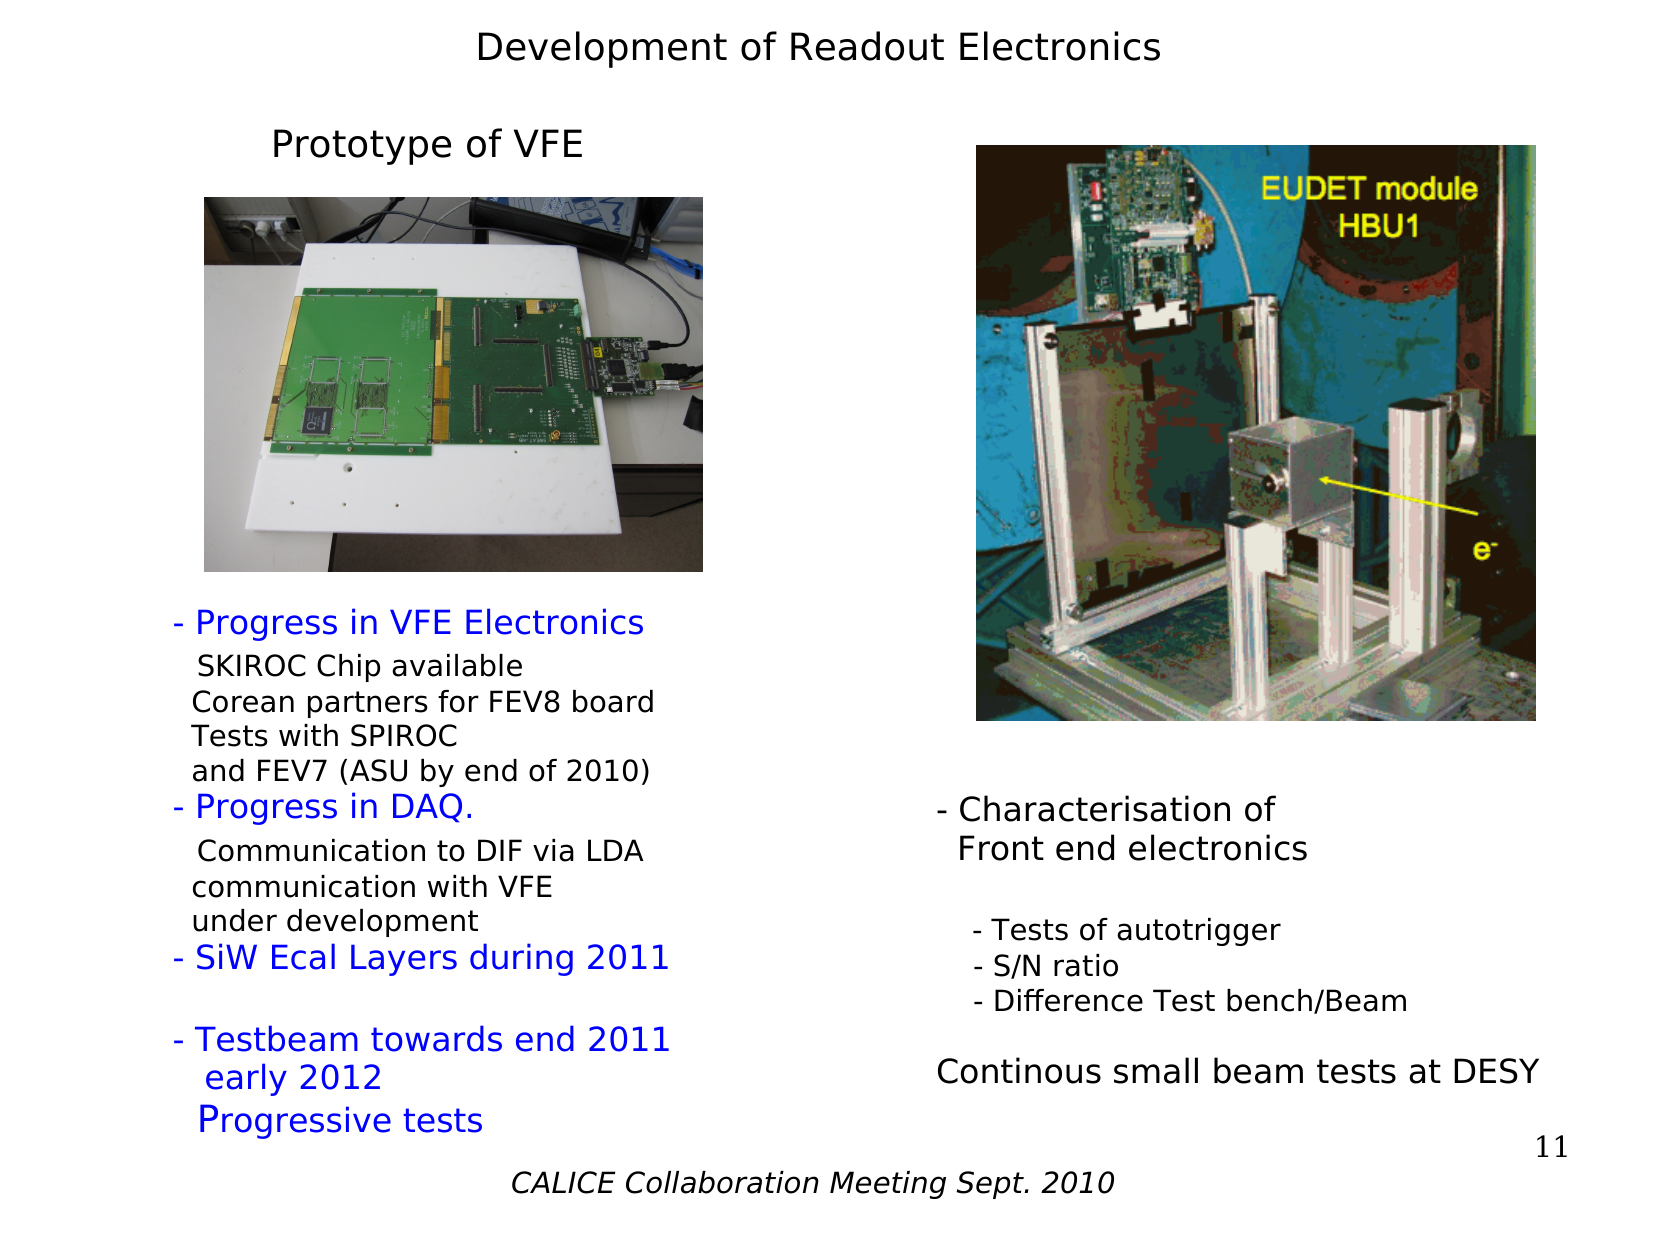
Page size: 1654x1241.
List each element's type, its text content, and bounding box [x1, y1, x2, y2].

text_box - Progress in VFE Electronics SKIROC Chip available Corean partners for FEV8 board Tests with SPIROC and FEV7 (ASU by end of 2010) - Progress in DAQ. Communication to DIF via LDA communication with VFE under development - SiW Ecal Layers during 2011 - Testbeam towards end 2011 early 2012 Progressive tests [158, 596, 699, 1149]
picture [976, 145, 1536, 721]
text_box Prototype of VFE [256, 115, 601, 174]
text_box - Characterisation of Front end electronics - Tests of autotrigger - S/N ratio - Difference Test bench/Beam Continous small beam tests at DESY [921, 783, 1556, 1142]
picture [204, 197, 703, 572]
text_box Development of Readout Electronics [460, 18, 1190, 77]
